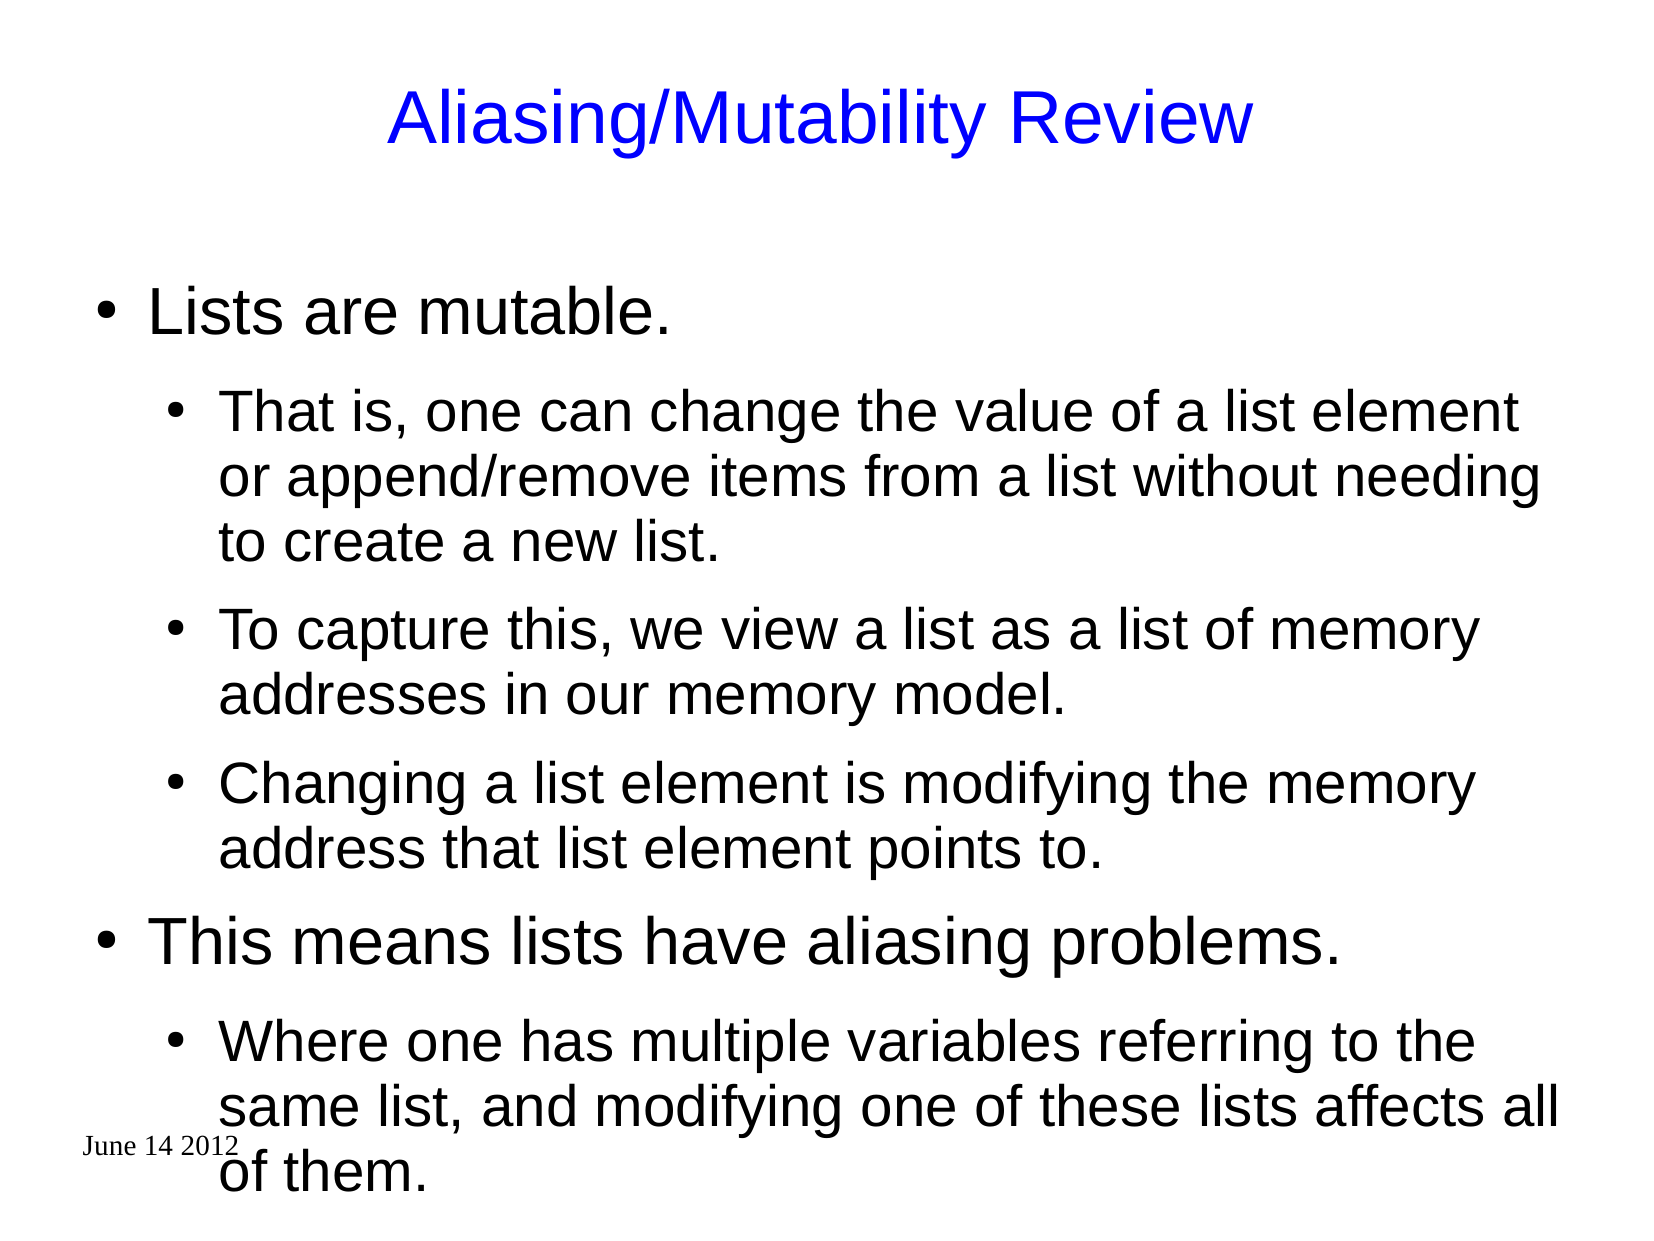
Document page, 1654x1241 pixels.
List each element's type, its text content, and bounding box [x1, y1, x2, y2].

list Lists are mutable. That is, one can change the value of a list element or append/remove items from a list without needing to create a new list. To capture this, we view a list as a list of memory addresses in our memory model. Changing a list element is modifying the memory address that list element points to. This means lists have aliasing problems. Where one has multiple variables referring to the same list, and modifying one of these lists affects all of them. [76, 274, 1565, 1204]
title Aliasing/Mutability Review [76, 58, 1565, 178]
